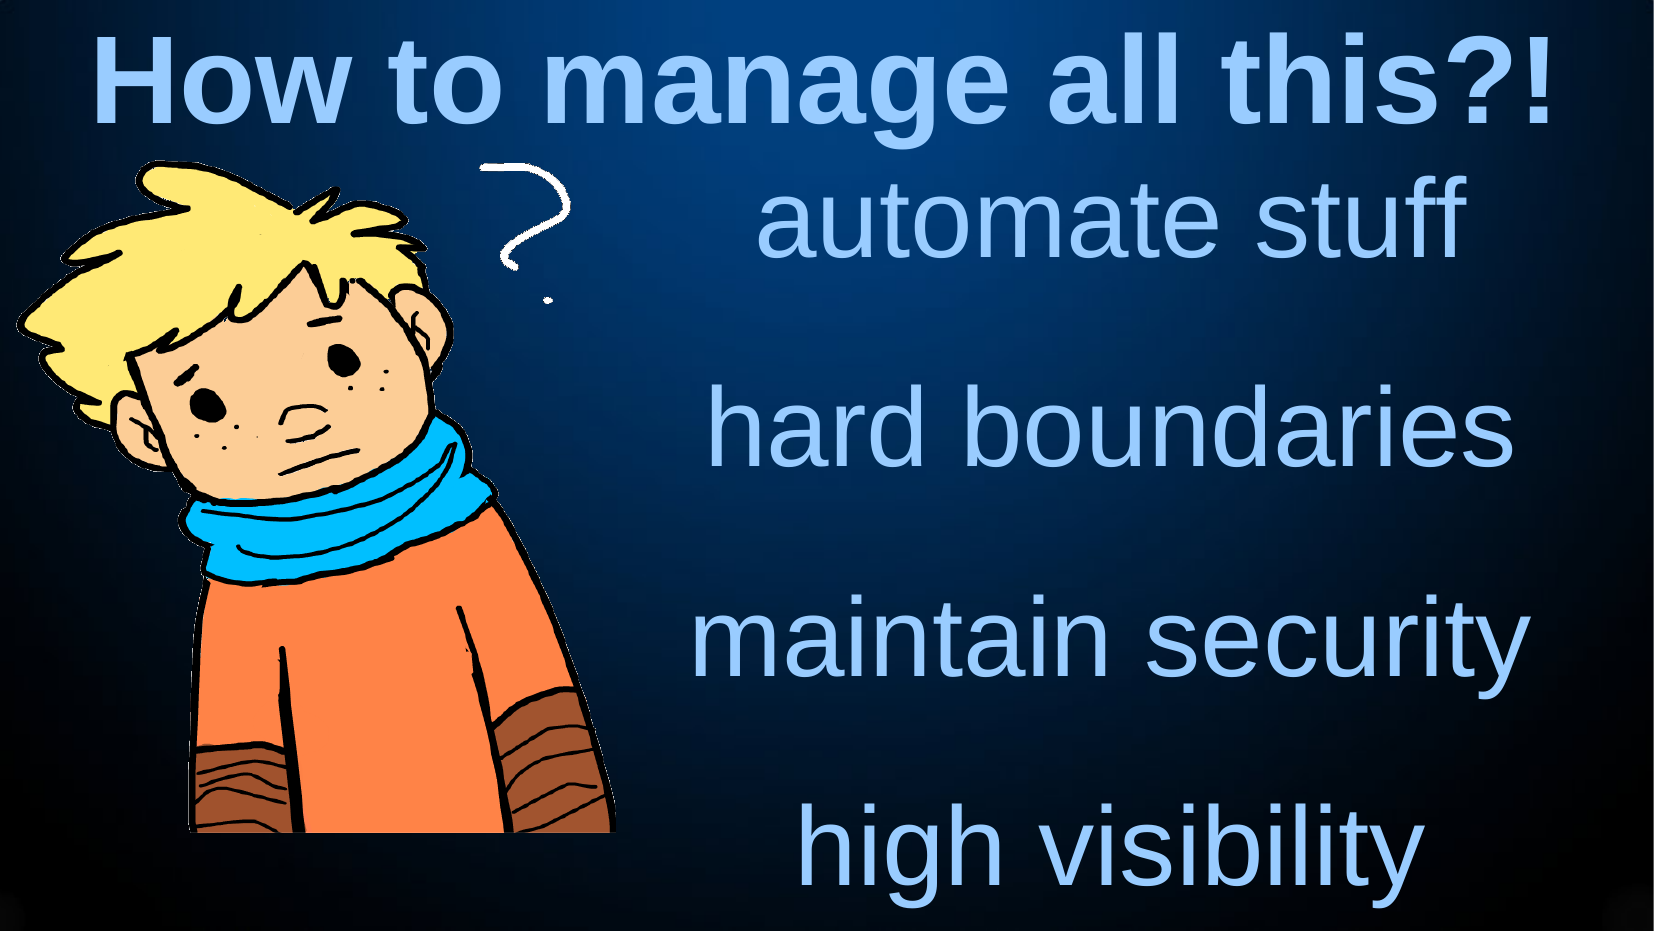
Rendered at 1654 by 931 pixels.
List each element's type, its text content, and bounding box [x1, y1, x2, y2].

title How to manage all this?! [0, 2, 1651, 158]
picture [0, 0, 1654, 931]
title automate stuff hard boundaries maintain security high visibility [630, 155, 1591, 910]
